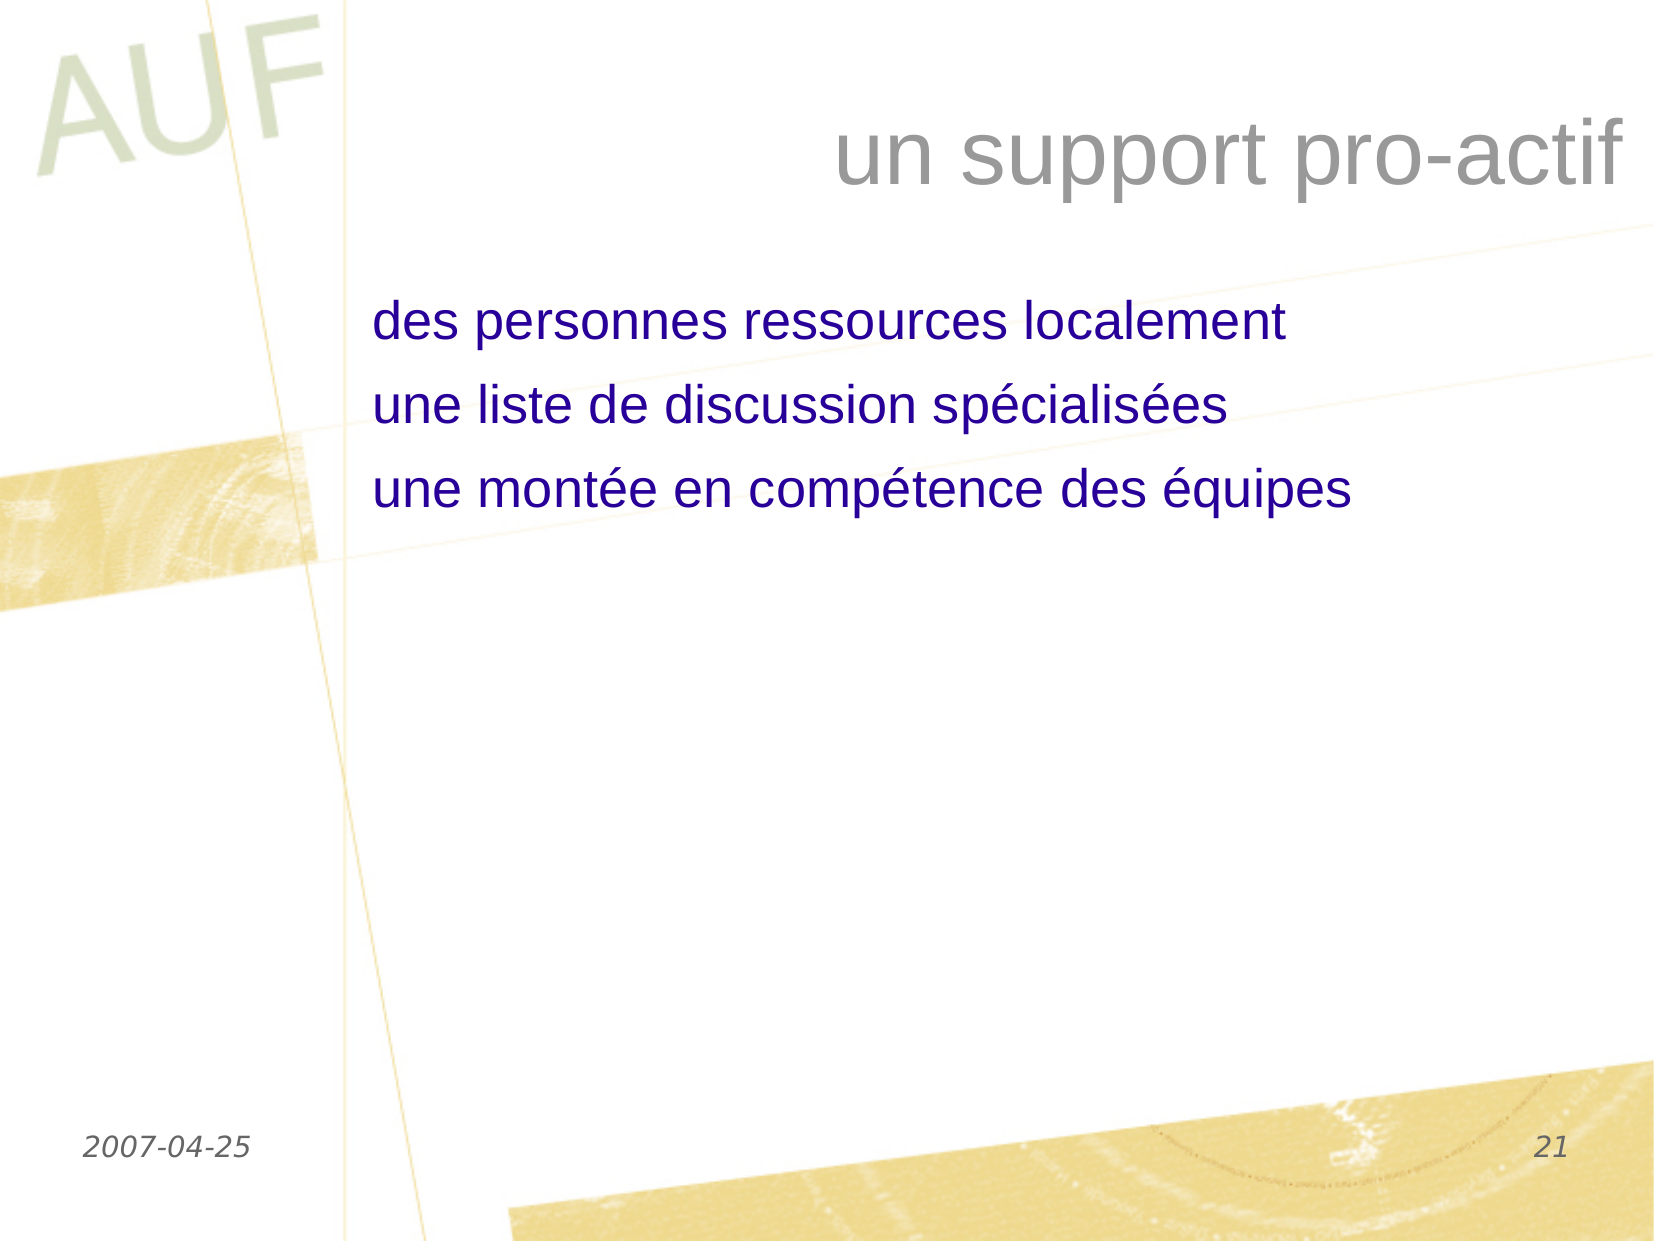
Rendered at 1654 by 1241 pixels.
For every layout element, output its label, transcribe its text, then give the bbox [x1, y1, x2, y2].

title un support pro-actif [354, 56, 1625, 250]
list des personnes ressources localement une liste de discussion spécialisées une montée en compétence des équipes [354, 290, 1625, 1094]
picture [0, 0, 1654, 1241]
